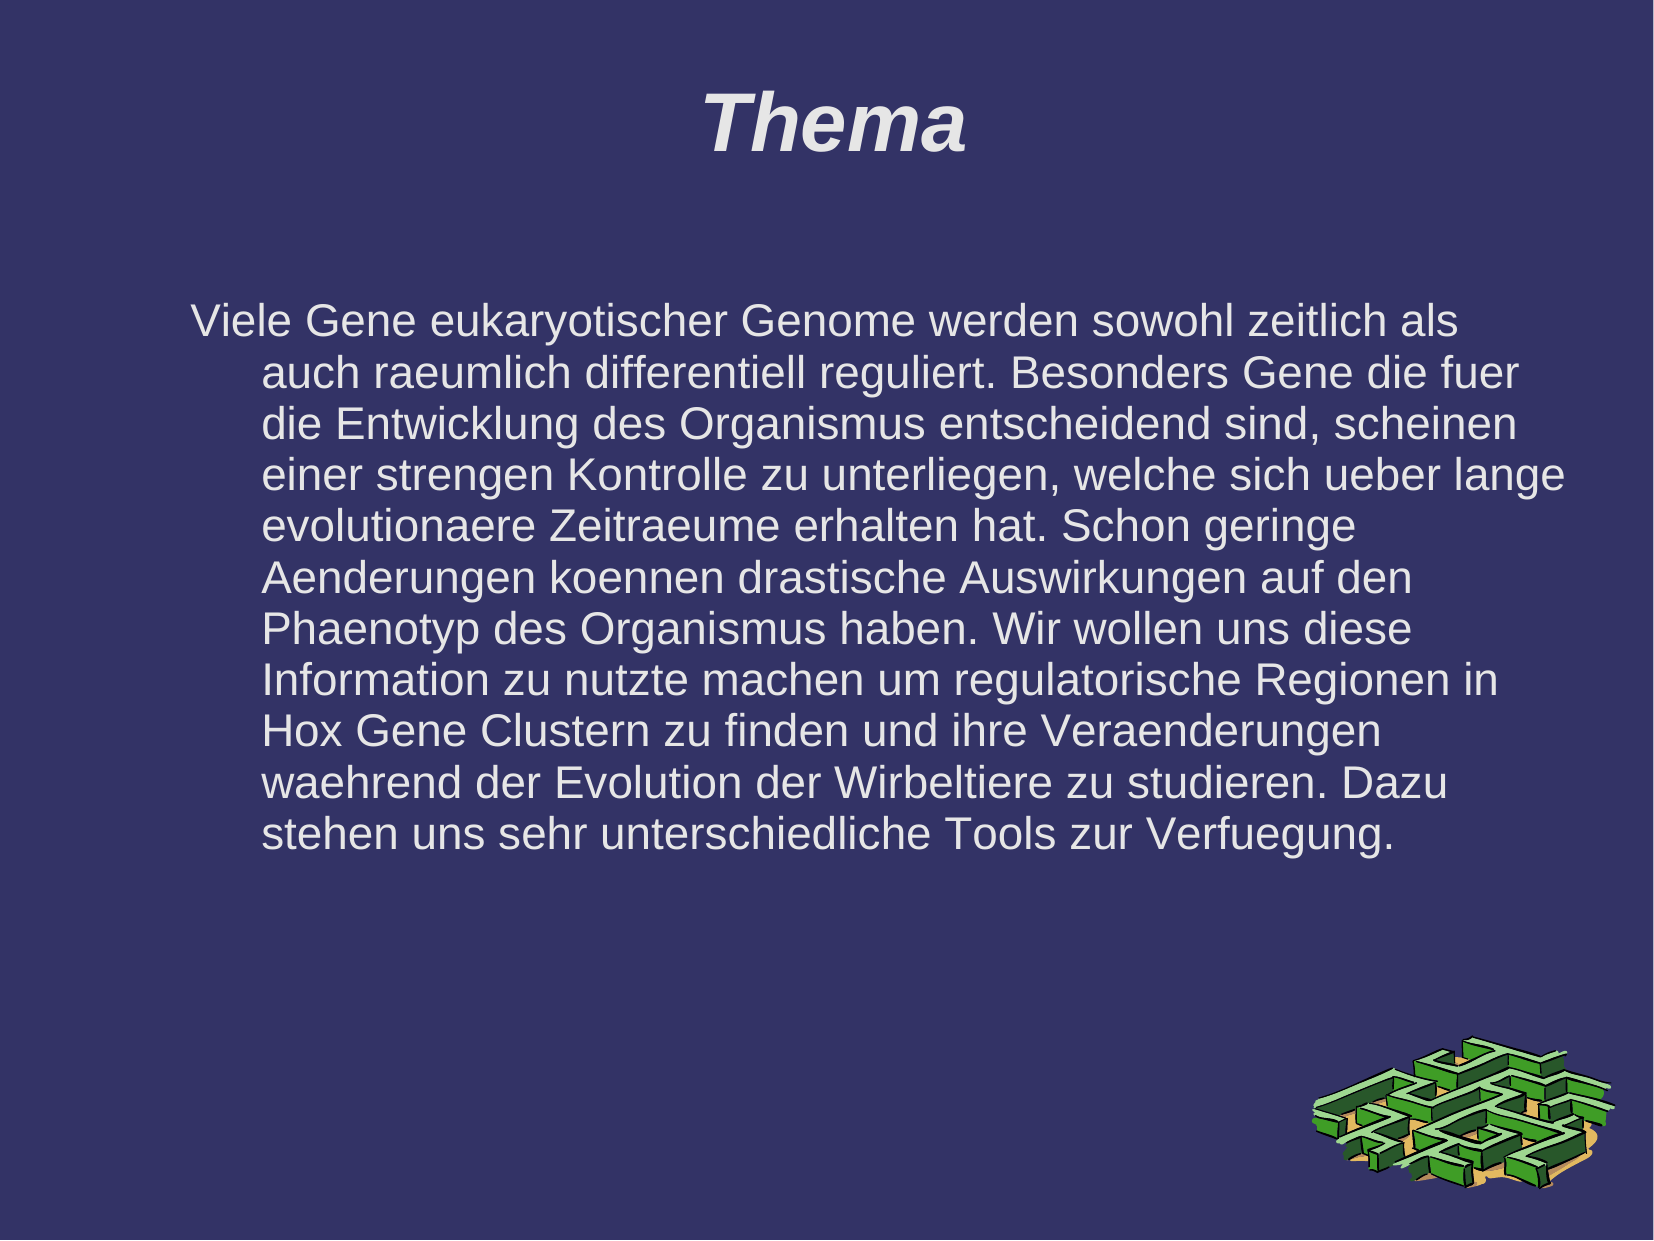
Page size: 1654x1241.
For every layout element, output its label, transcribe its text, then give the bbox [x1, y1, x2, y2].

list Viele Gene eukaryotischer Genome werden sowohl zeitlich als auch raeumlich differentiell reguliert. Besonders Gene die fuer die Entwicklung des Organismus entscheidend sind, scheinen einer strengen Kontrolle zu unterliegen, welche sich ueber lange evolutionaere Zeitraeume erhalten hat. Schon geringe Aenderungen koennen drastische Auswirkungen auf den Phaenotyp des Organismus haben. Wir wollen uns diese Information zu nutzte machen um regulatorische Regionen in Hox Gene Clustern zu finden und ihre Veraenderungen waehrend der Evolution der Wirbeltiere zu studieren. Dazu stehen uns sehr unterschiedliche Tools zur Verfuegung. [178, 295, 1570, 1147]
title Thema [121, 19, 1534, 227]
